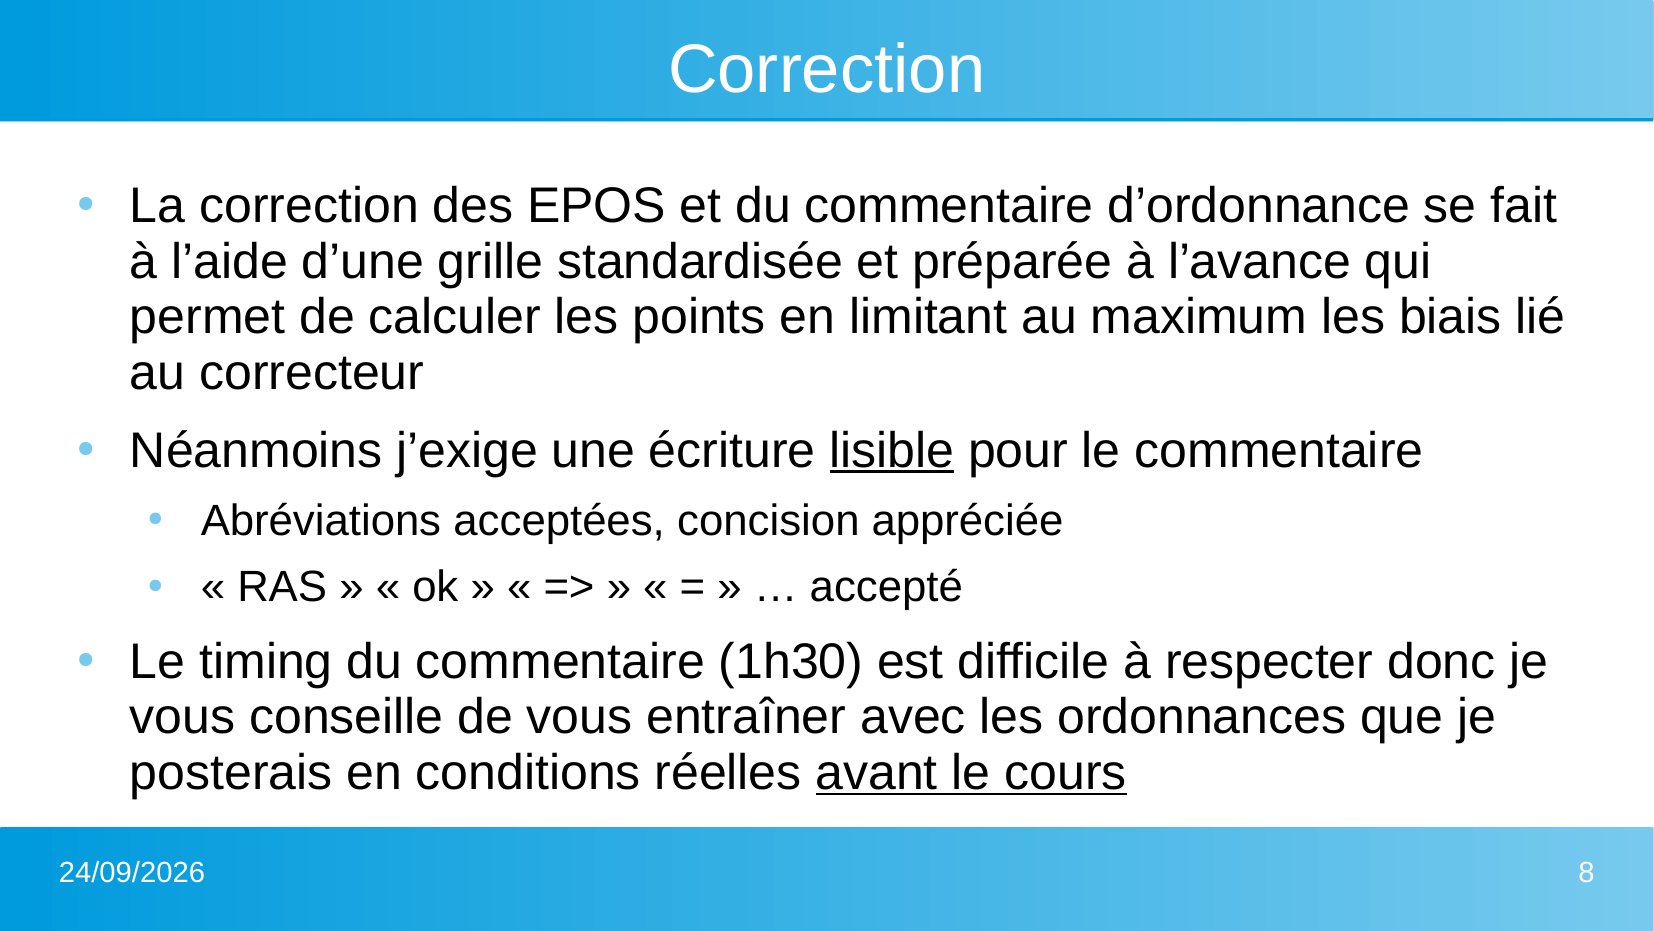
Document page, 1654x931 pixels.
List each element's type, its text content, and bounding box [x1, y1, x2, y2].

title Correction [59, 29, 1595, 108]
list La correction des EPOS et du commentaire d’ordonnance se fait à l’aide d’une grille standardisée et préparée à l’avance qui permet de calculer les points en limitant au maximum les biais lié au correcteur Néanmoins j’exige une écriture lisible pour le commentaire Abréviations acceptées, concision appréciée « RAS » « ok » « => » « = » … accepté Le timing du commentaire (1h30) est difficile à respecter donc je vous conseille de vous entraîner avec les ordonnances que je posterais en conditions réelles avant le cours [59, 177, 1595, 768]
